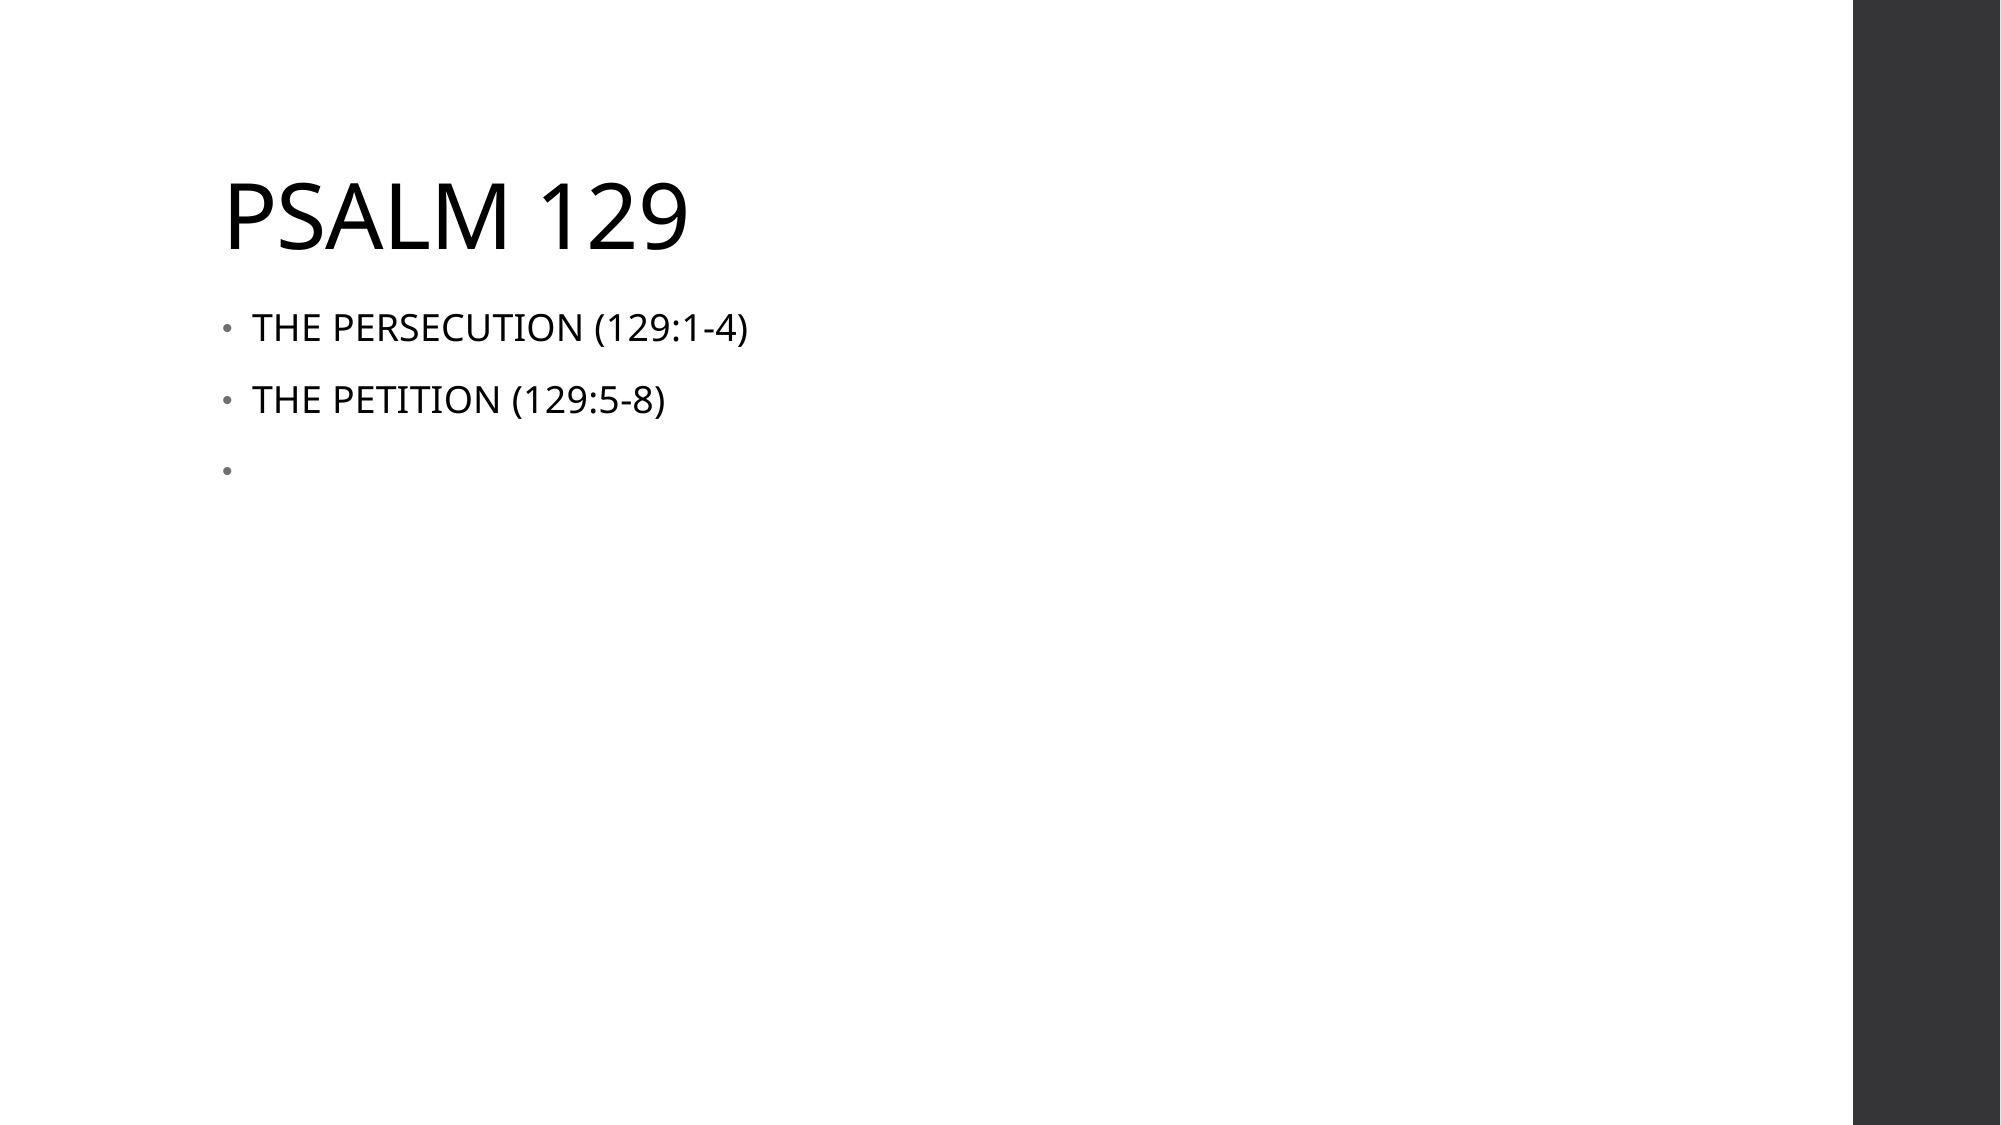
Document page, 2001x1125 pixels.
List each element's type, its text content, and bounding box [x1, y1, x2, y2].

title PSALM 129 [206, 60, 1797, 278]
list THE PERSECUTION (129:1-4) THE PETITION (129:5-8) [206, 299, 1617, 1014]
